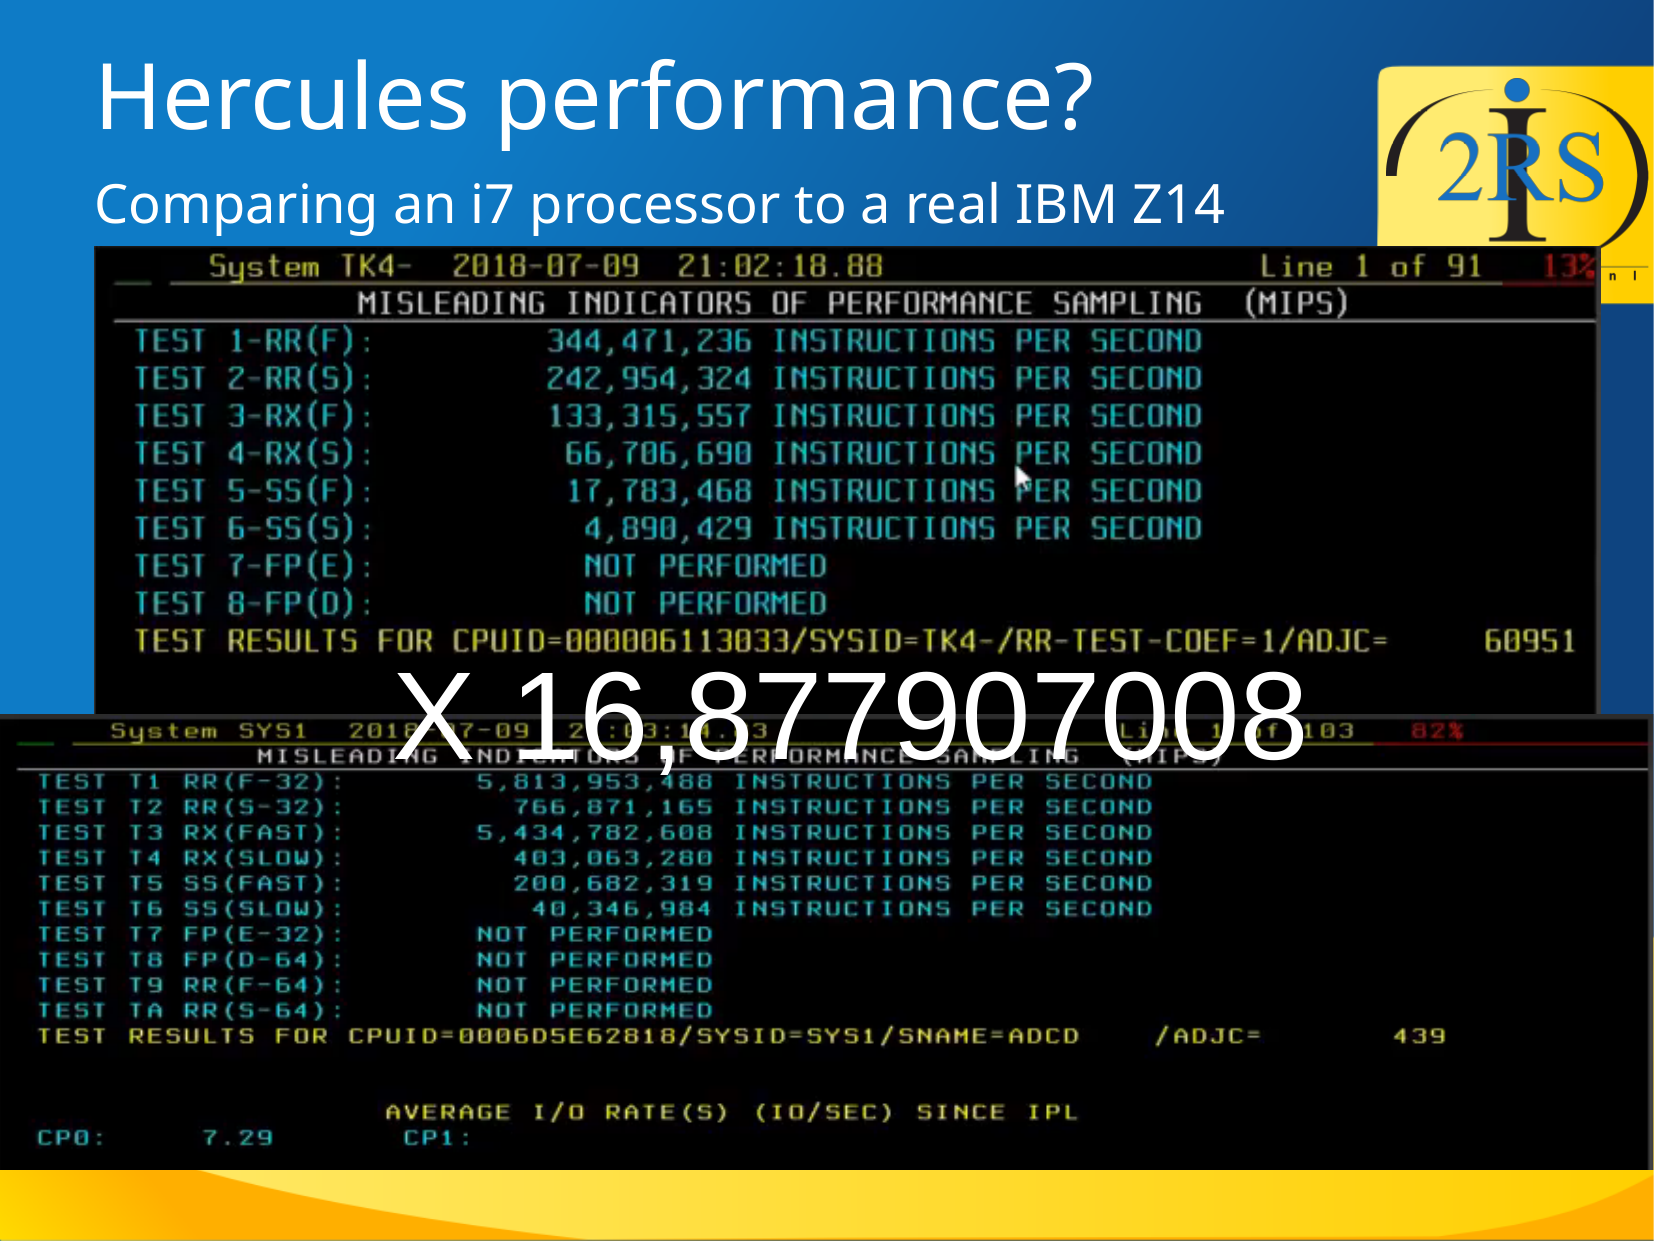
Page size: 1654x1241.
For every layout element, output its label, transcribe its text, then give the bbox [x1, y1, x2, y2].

picture [0, 0, 1654, 1241]
text_box X 16,877907008 [377, 638, 1477, 934]
list Comparing an i7 processor to a real IBM Z14 [94, 165, 1571, 246]
title Hercules performance? [94, 31, 1341, 158]
